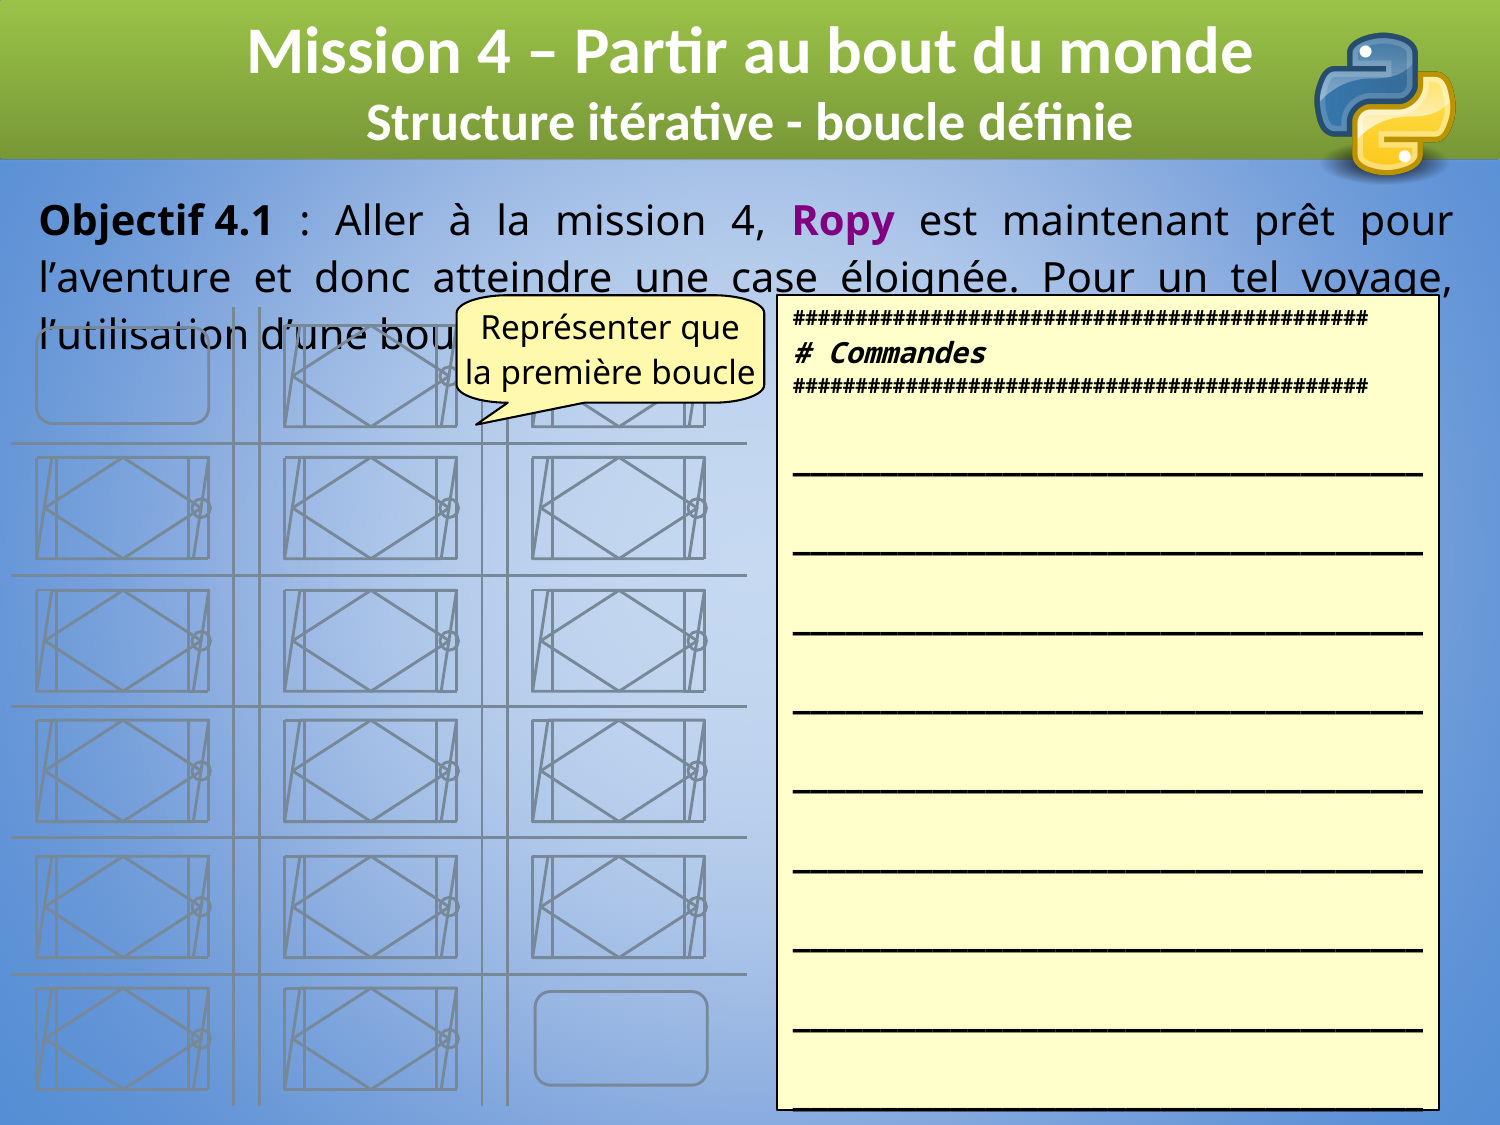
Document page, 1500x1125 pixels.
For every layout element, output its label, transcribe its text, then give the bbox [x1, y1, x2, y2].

text_box Mission 4 – Partir au bout du monde Structure itérative - boucle définie [0, 0, 1500, 159]
text_box ############################################## # Commandes ############################################## ____________________________________ ____________________________________ ____________________________________ ____________________________________ ____________________________________ ____________________________________ ____________________________________ ____________________________________ ____________________________________ ____________________________________ ____________________________________ ____________________________________ [777, 295, 1439, 1111]
text_box Représenter que la première boucle [456, 295, 765, 425]
text_box Objectif 4.1 : Aller à la mission 4, Ropy est maintenant prêt pour l’aventure et donc atteindre une case éloignée. Pour un tel voyage, l’utilisation d’une boucle s’impose. [23, 183, 1469, 324]
picture [0, 29, 1500, 1125]
